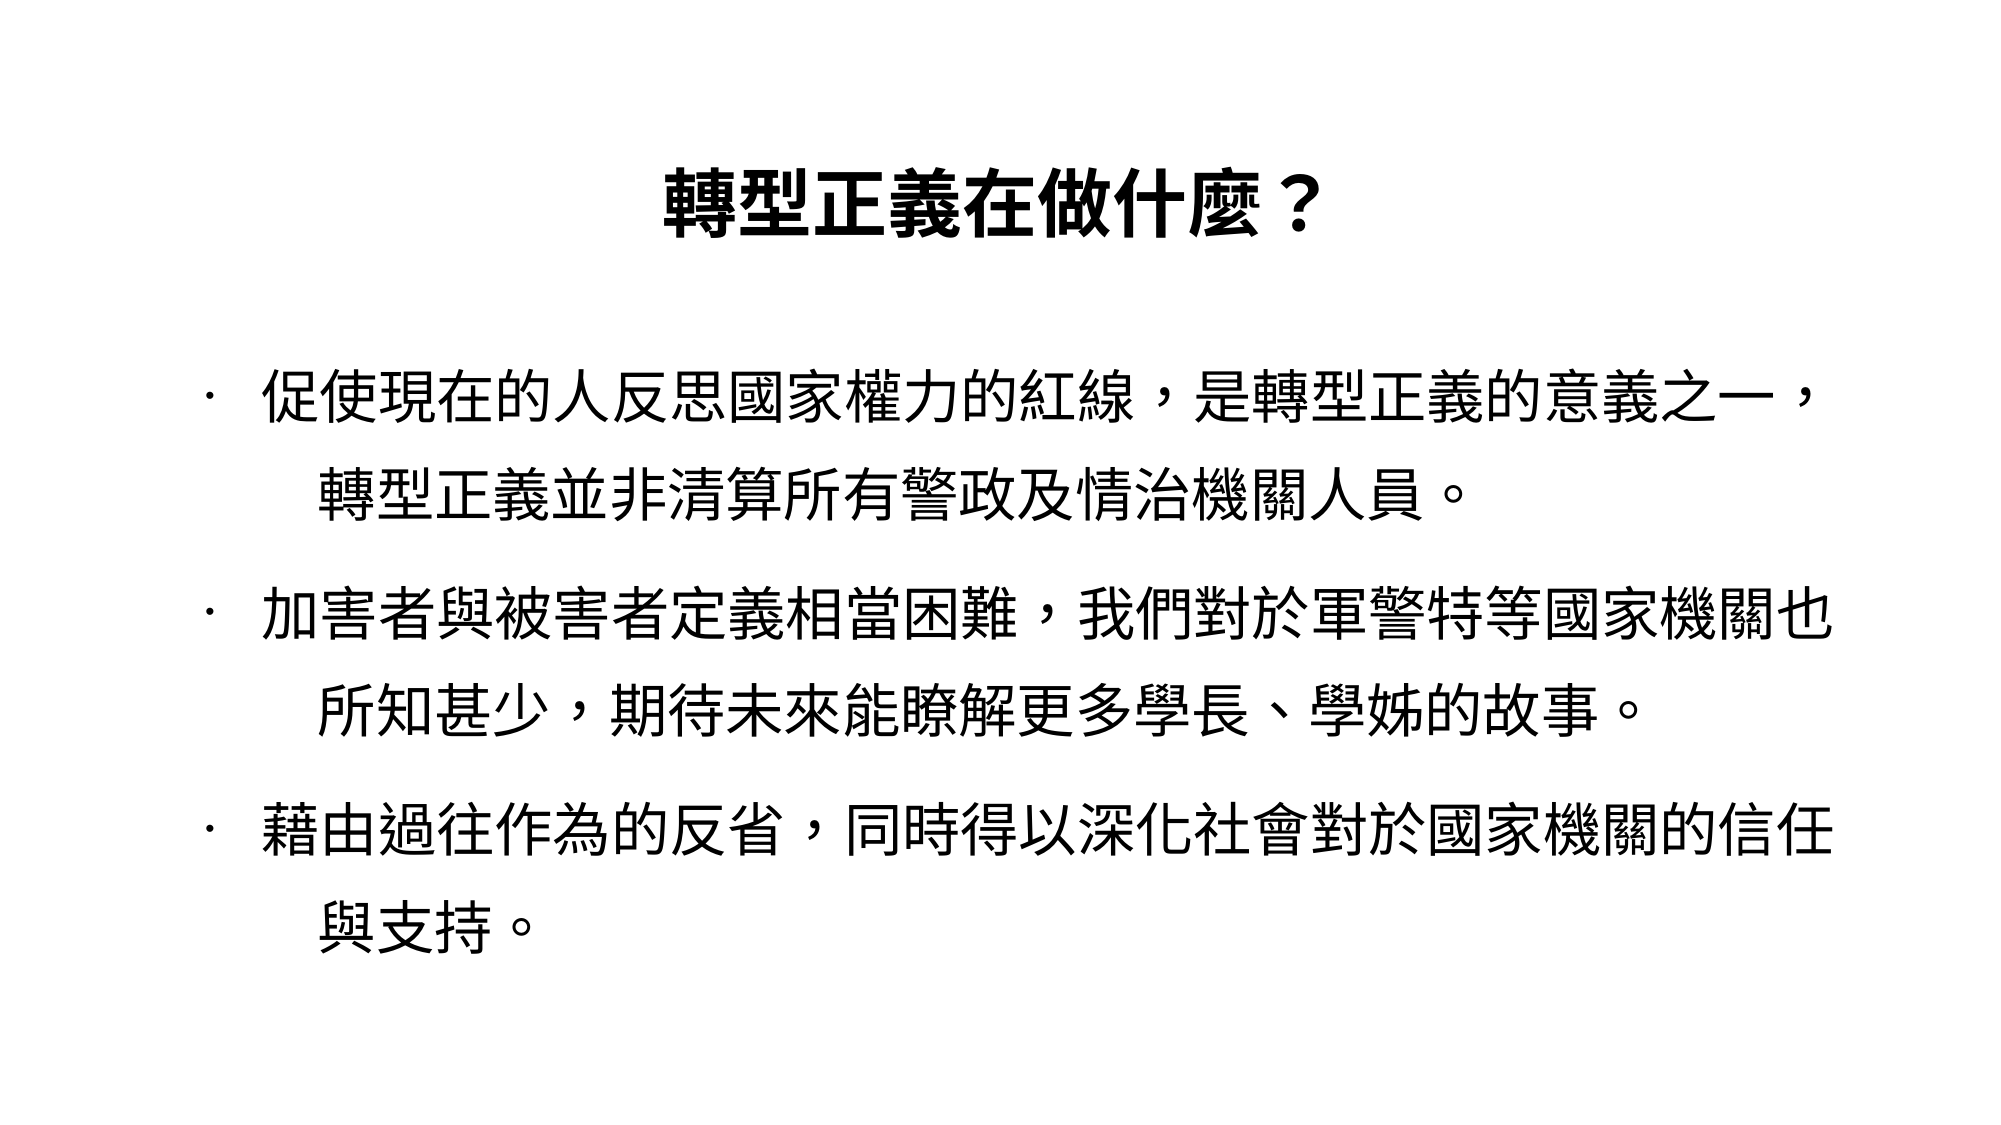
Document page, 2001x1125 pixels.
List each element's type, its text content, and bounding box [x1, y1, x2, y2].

list 促使現在的人反思國家權力的紅線，是轉型正義的意義之一，轉型正義並非清算所有警政及情治機關人員。 加害者與被害者定義相當困難，我們對於軍警特等國家機關也所知甚少，期待未來能瞭解更多學長、學姊的故事。 藉由過往作為的反省，同時得以深化社會對於國家機關的信任與支持。 [152, 234, 1863, 1025]
title 轉型正義在做什麼？ [610, 158, 1390, 234]
